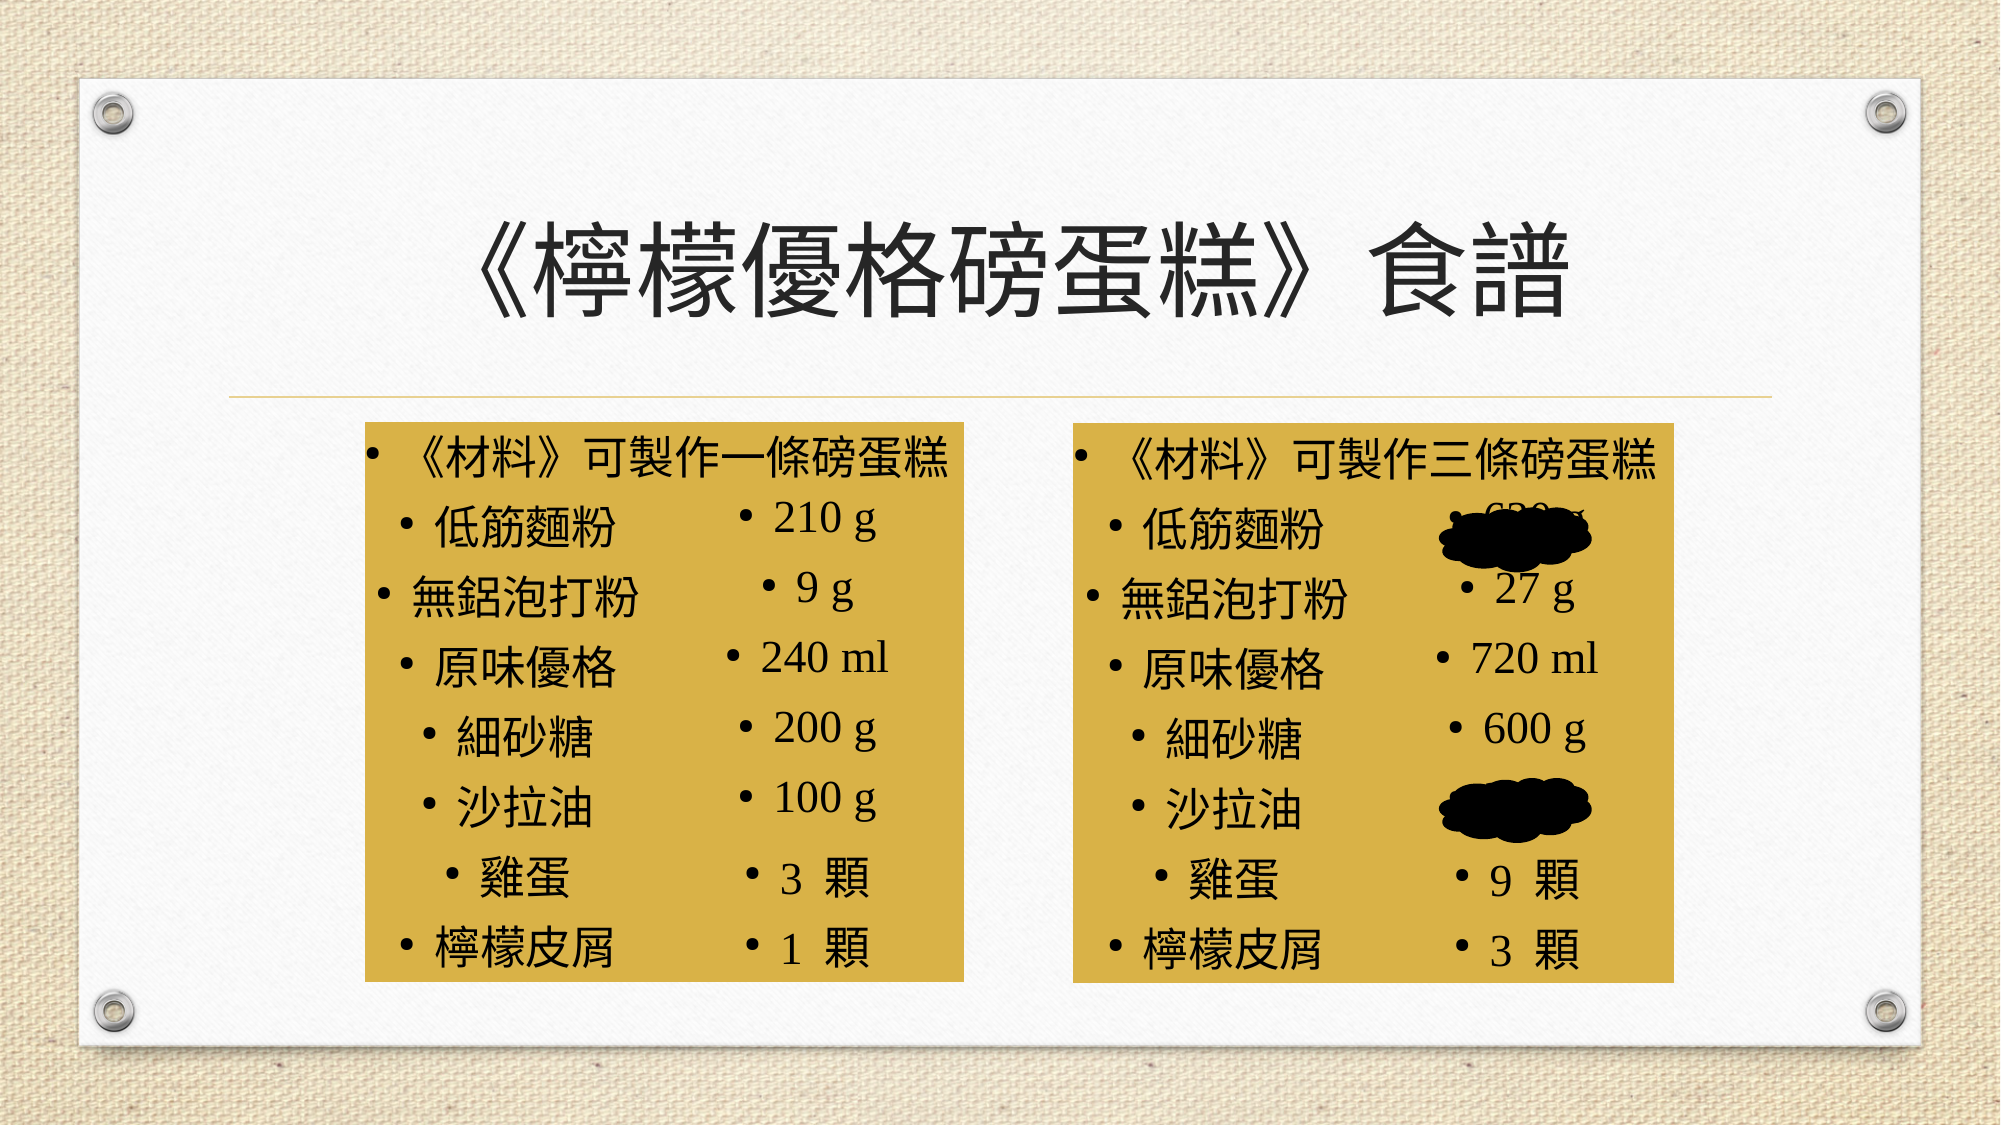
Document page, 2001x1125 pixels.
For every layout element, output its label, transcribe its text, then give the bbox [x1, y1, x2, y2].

table_cell 3 顆 [1360, 913, 1674, 983]
table_cell 原味優格 [1073, 633, 1360, 703]
table_cell 雞蛋 [1073, 843, 1360, 913]
table_cell 200 g [651, 702, 964, 772]
table_cell 9 g [651, 562, 964, 632]
table_cell 低筋麵粉 [365, 492, 651, 562]
table_cell 細砂糖 [1073, 703, 1360, 773]
table_cell 沙拉油 [365, 772, 651, 842]
table_cell 100 g [651, 772, 964, 842]
table_cell 27 g [1360, 563, 1674, 633]
table_cell 210 g [651, 492, 964, 562]
table_cell 9 顆 [1360, 843, 1674, 913]
table_cell 720 ml [1360, 633, 1674, 703]
table_cell 1 顆 [651, 912, 964, 982]
table_cell 檸檬皮屑 [1073, 913, 1360, 983]
table_cell 600 g [1360, 703, 1674, 773]
table_cell 雞蛋 [365, 842, 651, 912]
text_box [1440, 508, 1591, 572]
table_cell 300 g [1360, 773, 1674, 843]
table_cell 無鋁泡打粉 [365, 562, 651, 632]
table_cell 240 ml [651, 632, 964, 702]
table_header 《材料》可製作一條磅蛋糕 [365, 422, 964, 492]
table_cell 630 g [1360, 493, 1674, 563]
table_cell 無鋁泡打粉 [1073, 563, 1360, 633]
table_cell 沙拉油 [1073, 773, 1360, 843]
title 《檸檬優格磅蛋糕》食譜 [212, 161, 1788, 376]
table_cell 原味優格 [365, 632, 651, 702]
text_box [1440, 779, 1591, 842]
table_cell 細砂糖 [365, 702, 651, 772]
table_cell 3 顆 [651, 842, 964, 912]
table_header 《材料》可製作三條磅蛋糕 [1073, 423, 1674, 493]
table_cell 低筋麵粉 [1073, 493, 1360, 563]
table_cell 檸檬皮屑 [365, 912, 651, 982]
